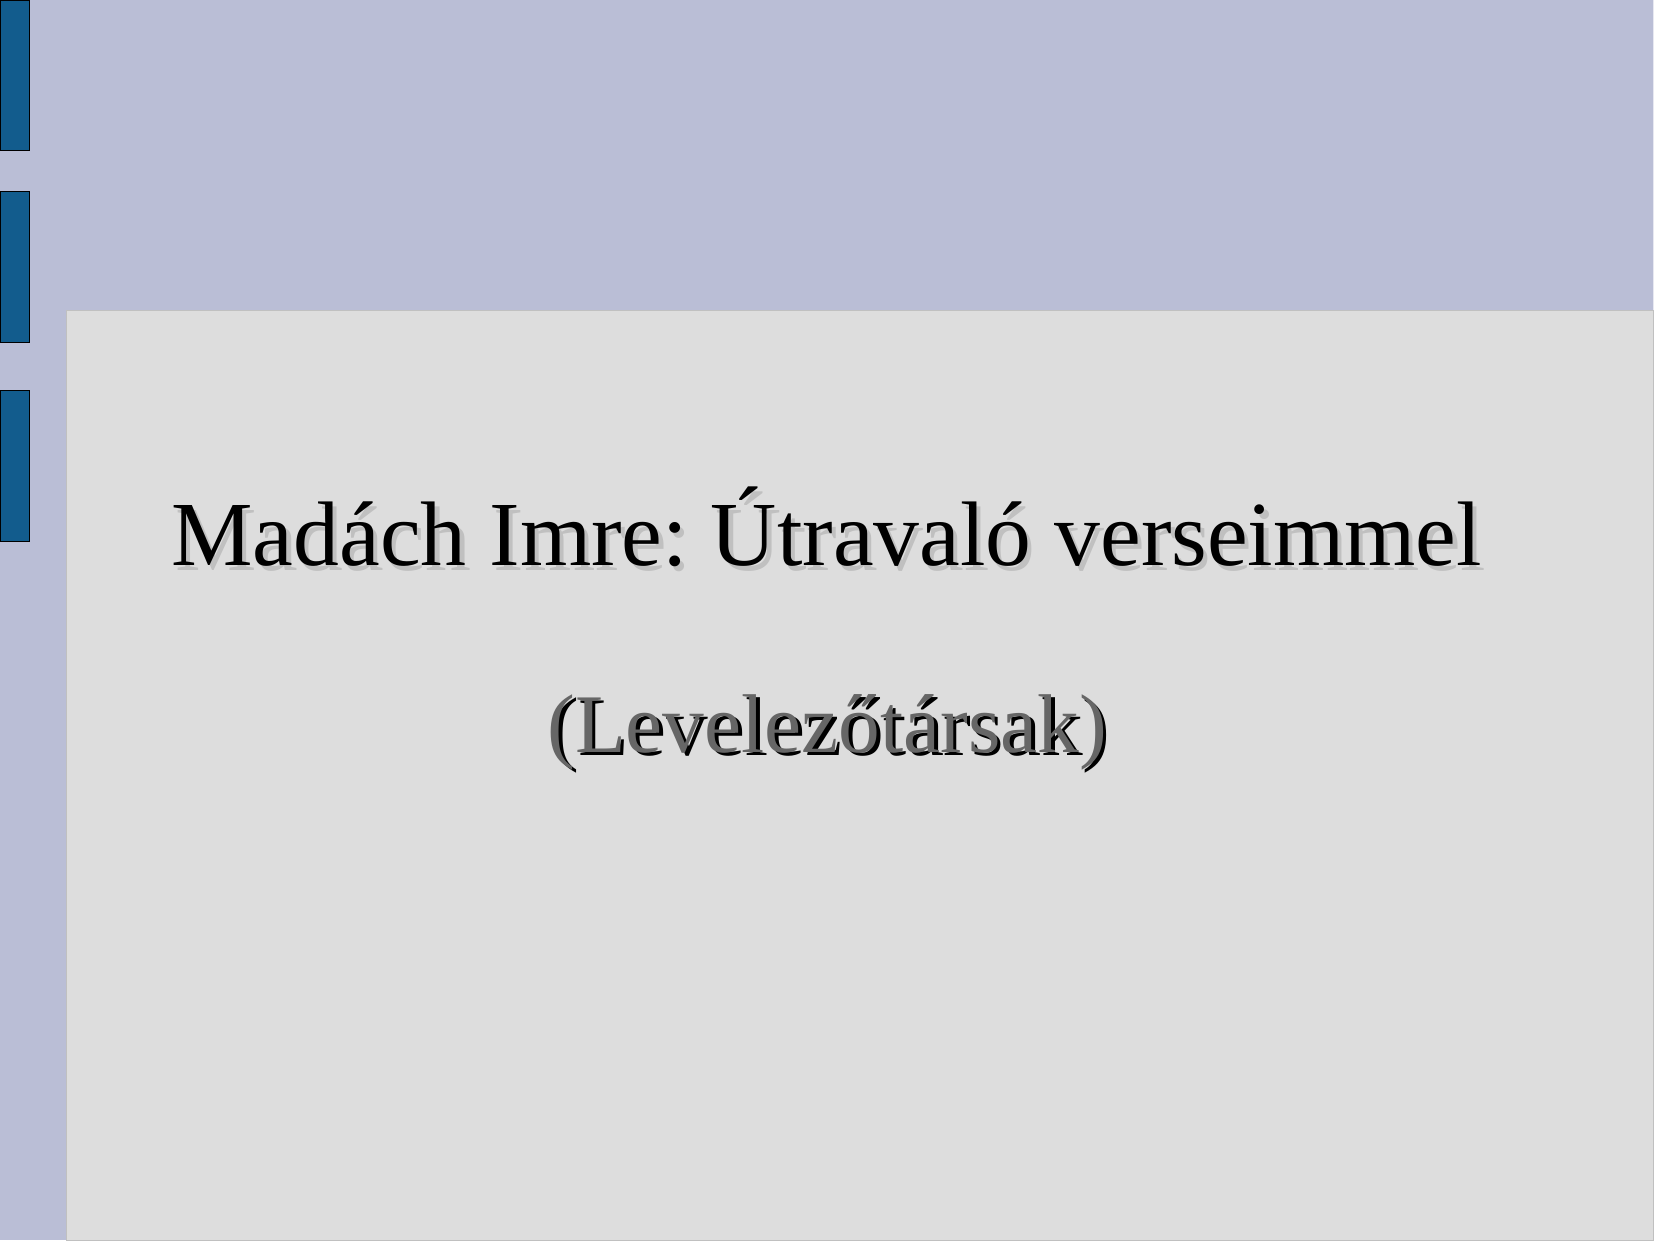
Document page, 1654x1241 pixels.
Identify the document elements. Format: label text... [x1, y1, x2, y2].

subtitle Madách Imre: Útravaló verseimmel (Levelezőtársak) [121, 91, 1534, 1164]
